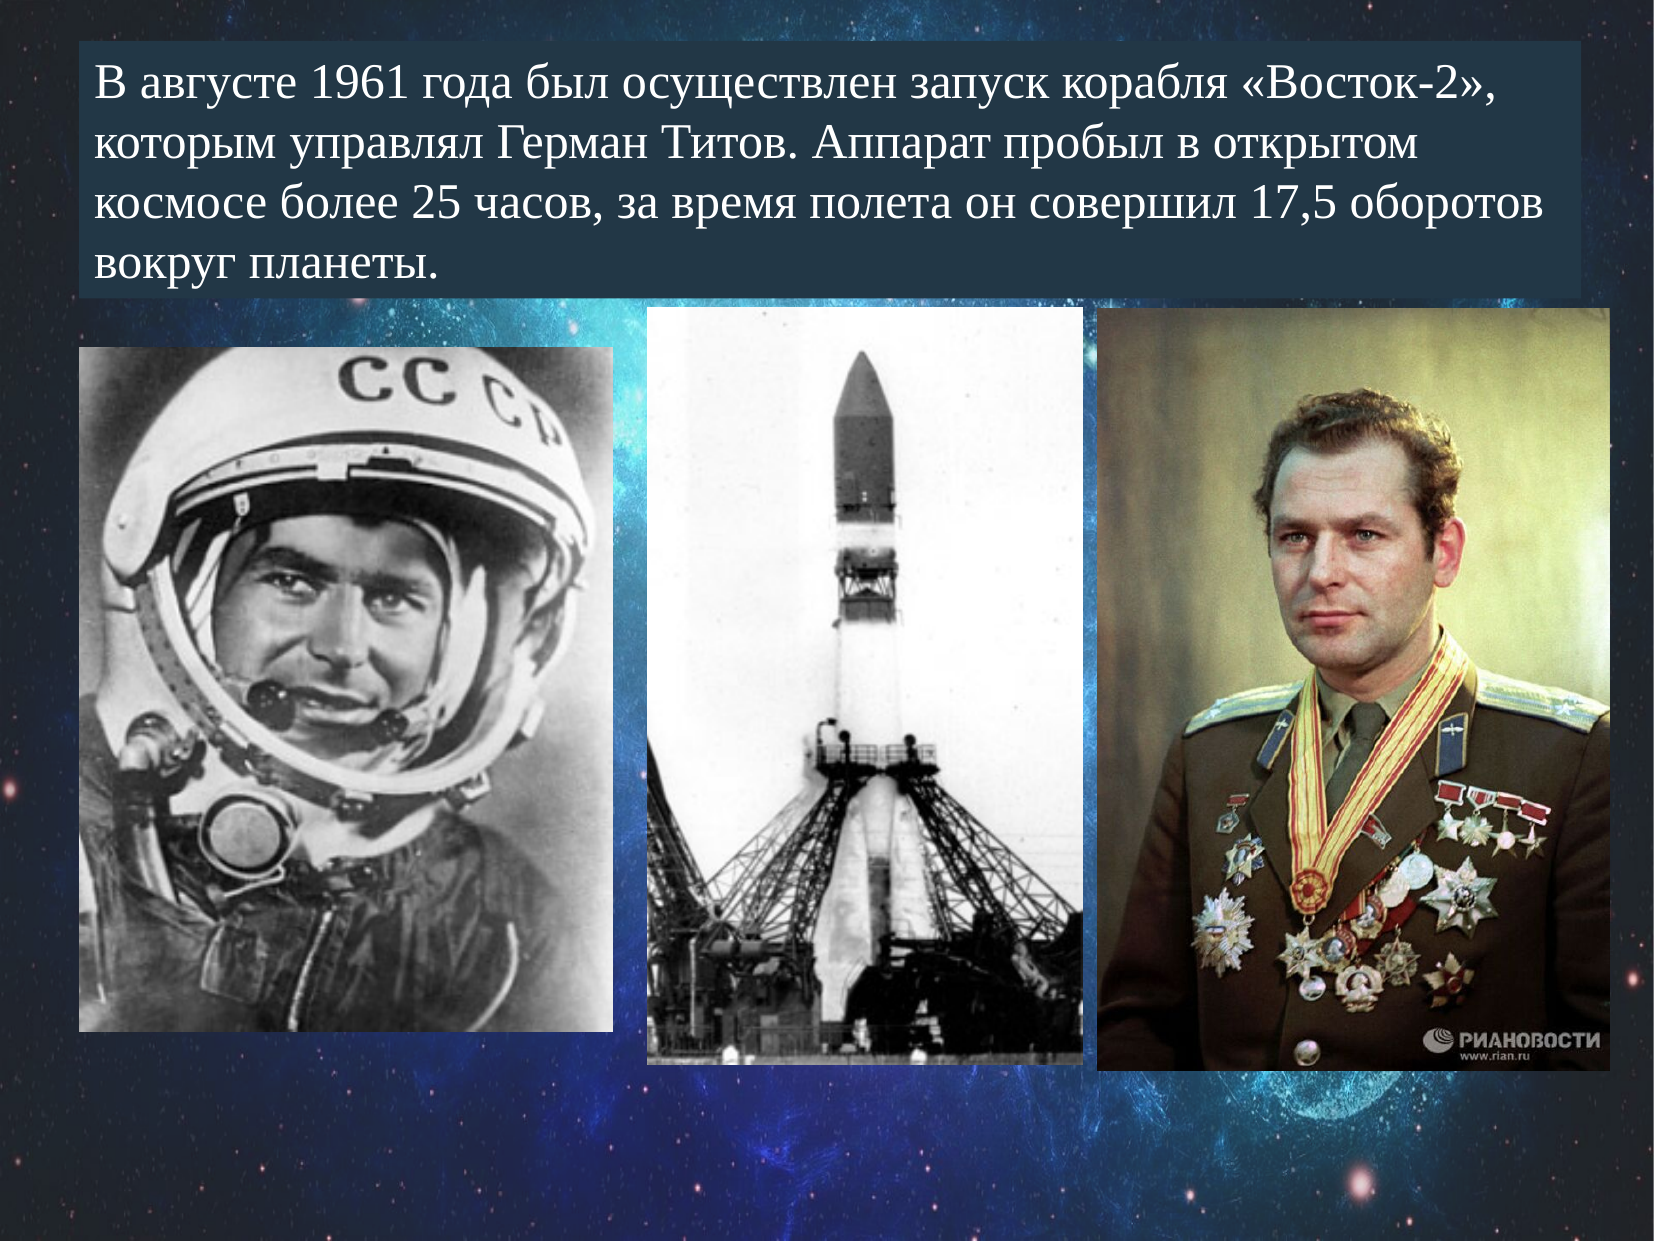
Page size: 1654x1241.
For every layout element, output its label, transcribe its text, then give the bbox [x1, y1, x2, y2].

picture [79, 347, 613, 1032]
picture [1097, 308, 1610, 1071]
picture [647, 307, 1083, 1065]
text_box В августе 1961 года был осуществлен запуск корабля «Восток-2», которым управлял Герман Титов. Аппарат пробыл в открытом космосе более 25 часов, за время полета он совершил 17,5 оборотов вокруг планеты. [79, 40, 1582, 299]
